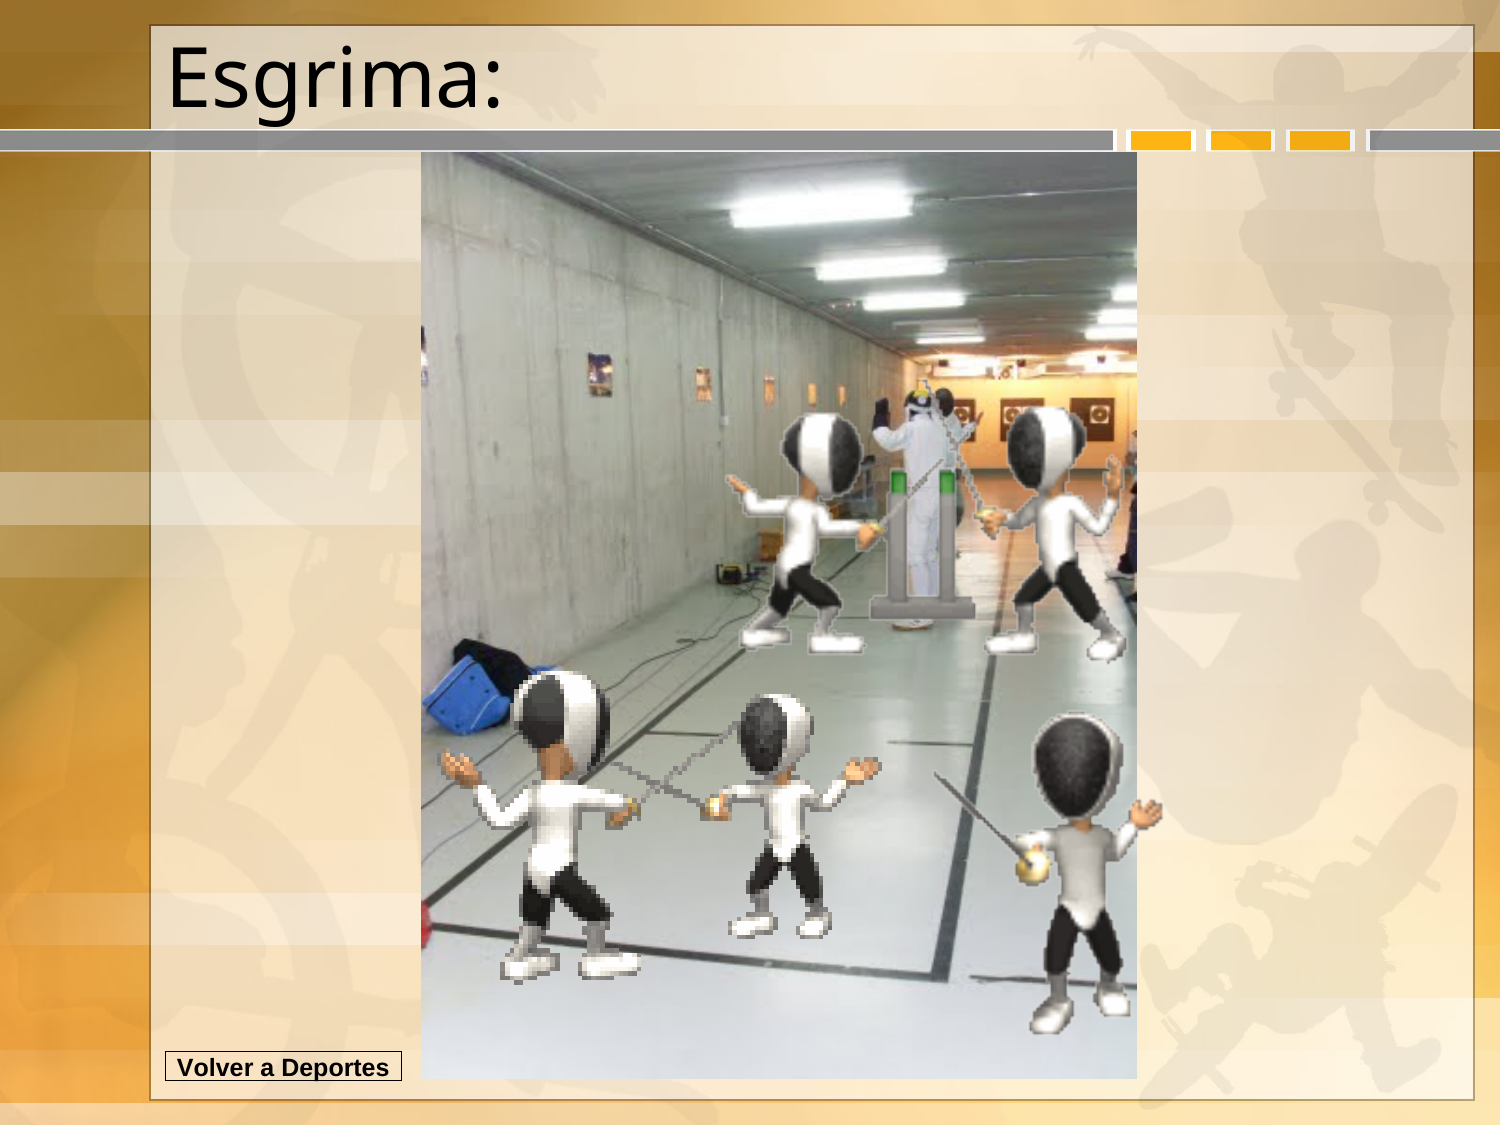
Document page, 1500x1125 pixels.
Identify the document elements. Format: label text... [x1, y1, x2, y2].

text_box Volver a Deportes [165, 1051, 402, 1081]
title Esgrima: [149, 0, 1463, 151]
picture [0, 0, 1500, 1125]
